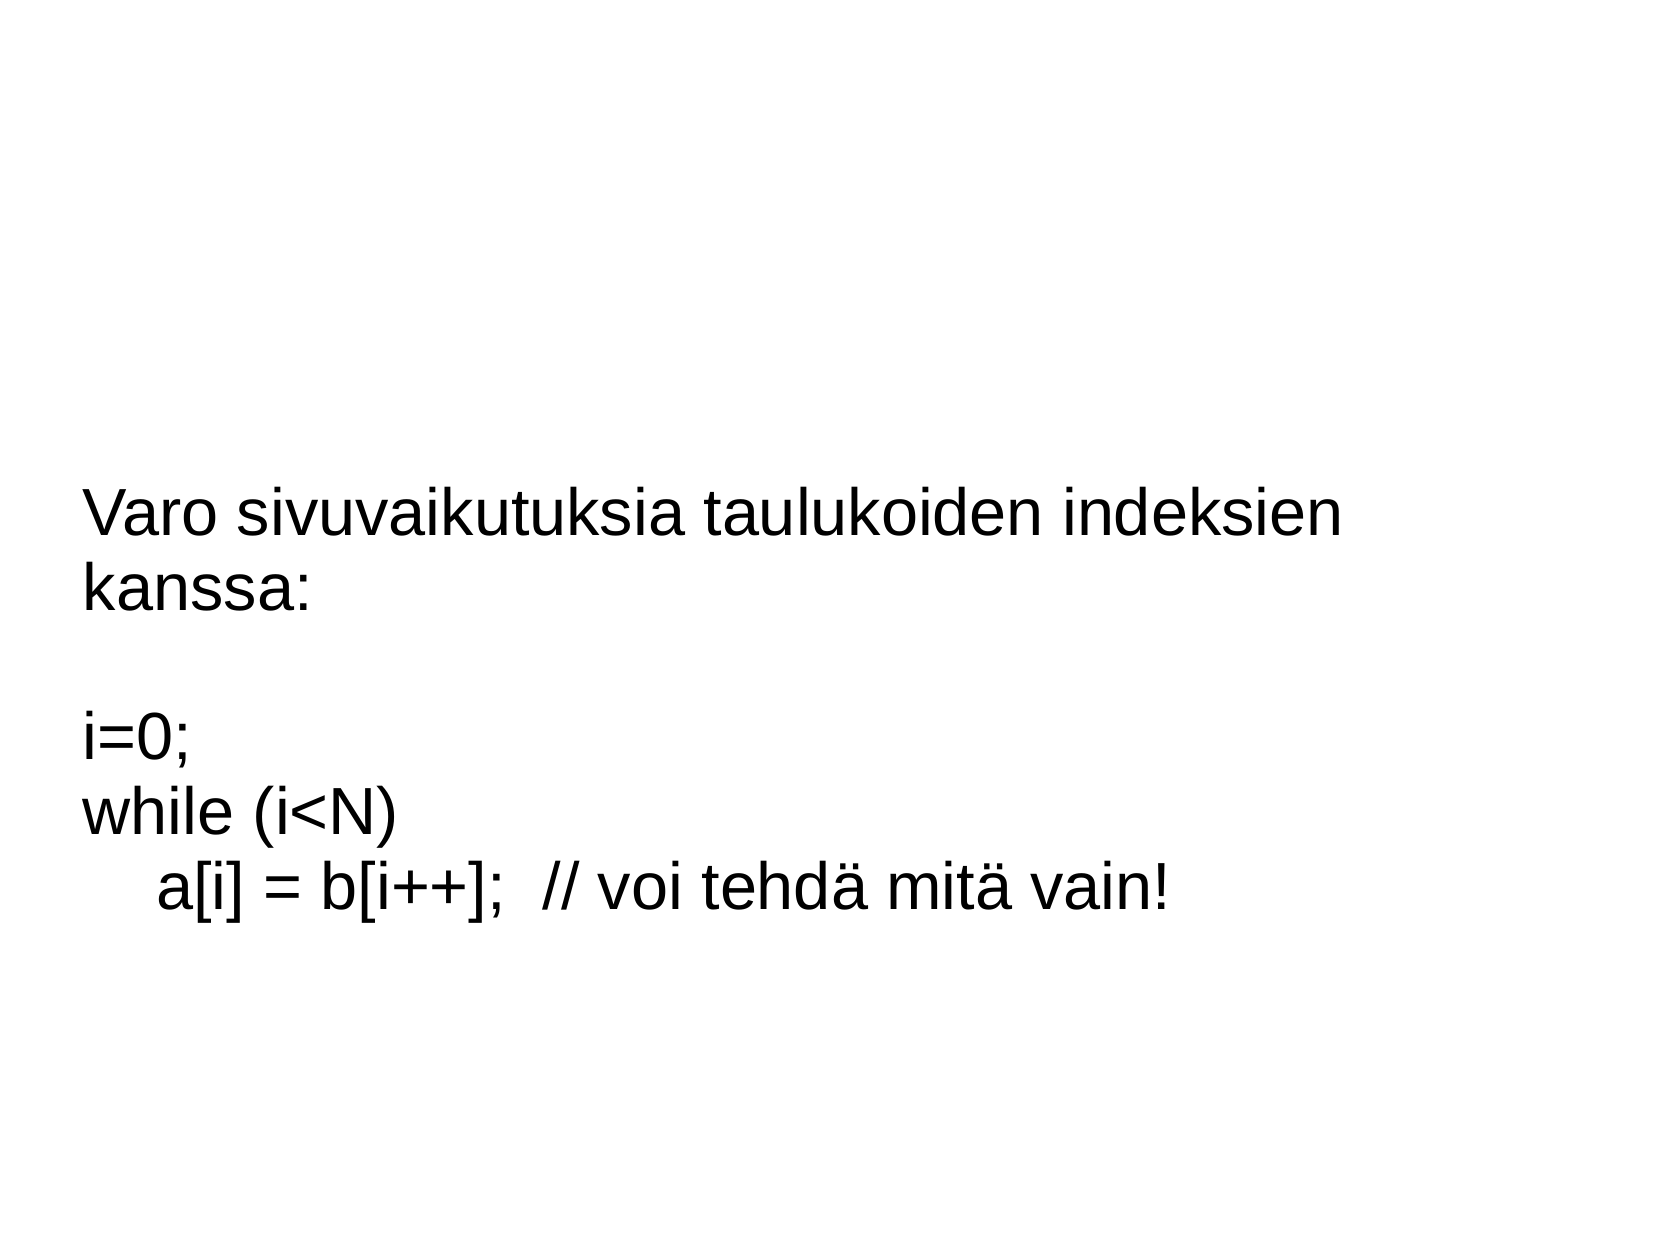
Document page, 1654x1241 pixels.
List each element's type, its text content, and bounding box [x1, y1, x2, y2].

text_box Varo sivuvaikutuksia taulukoiden indeksien kanssa: i=0; while (i<N) a[i] = b[i++]; // voi tehdä mitä vain! [82, 297, 1571, 1102]
